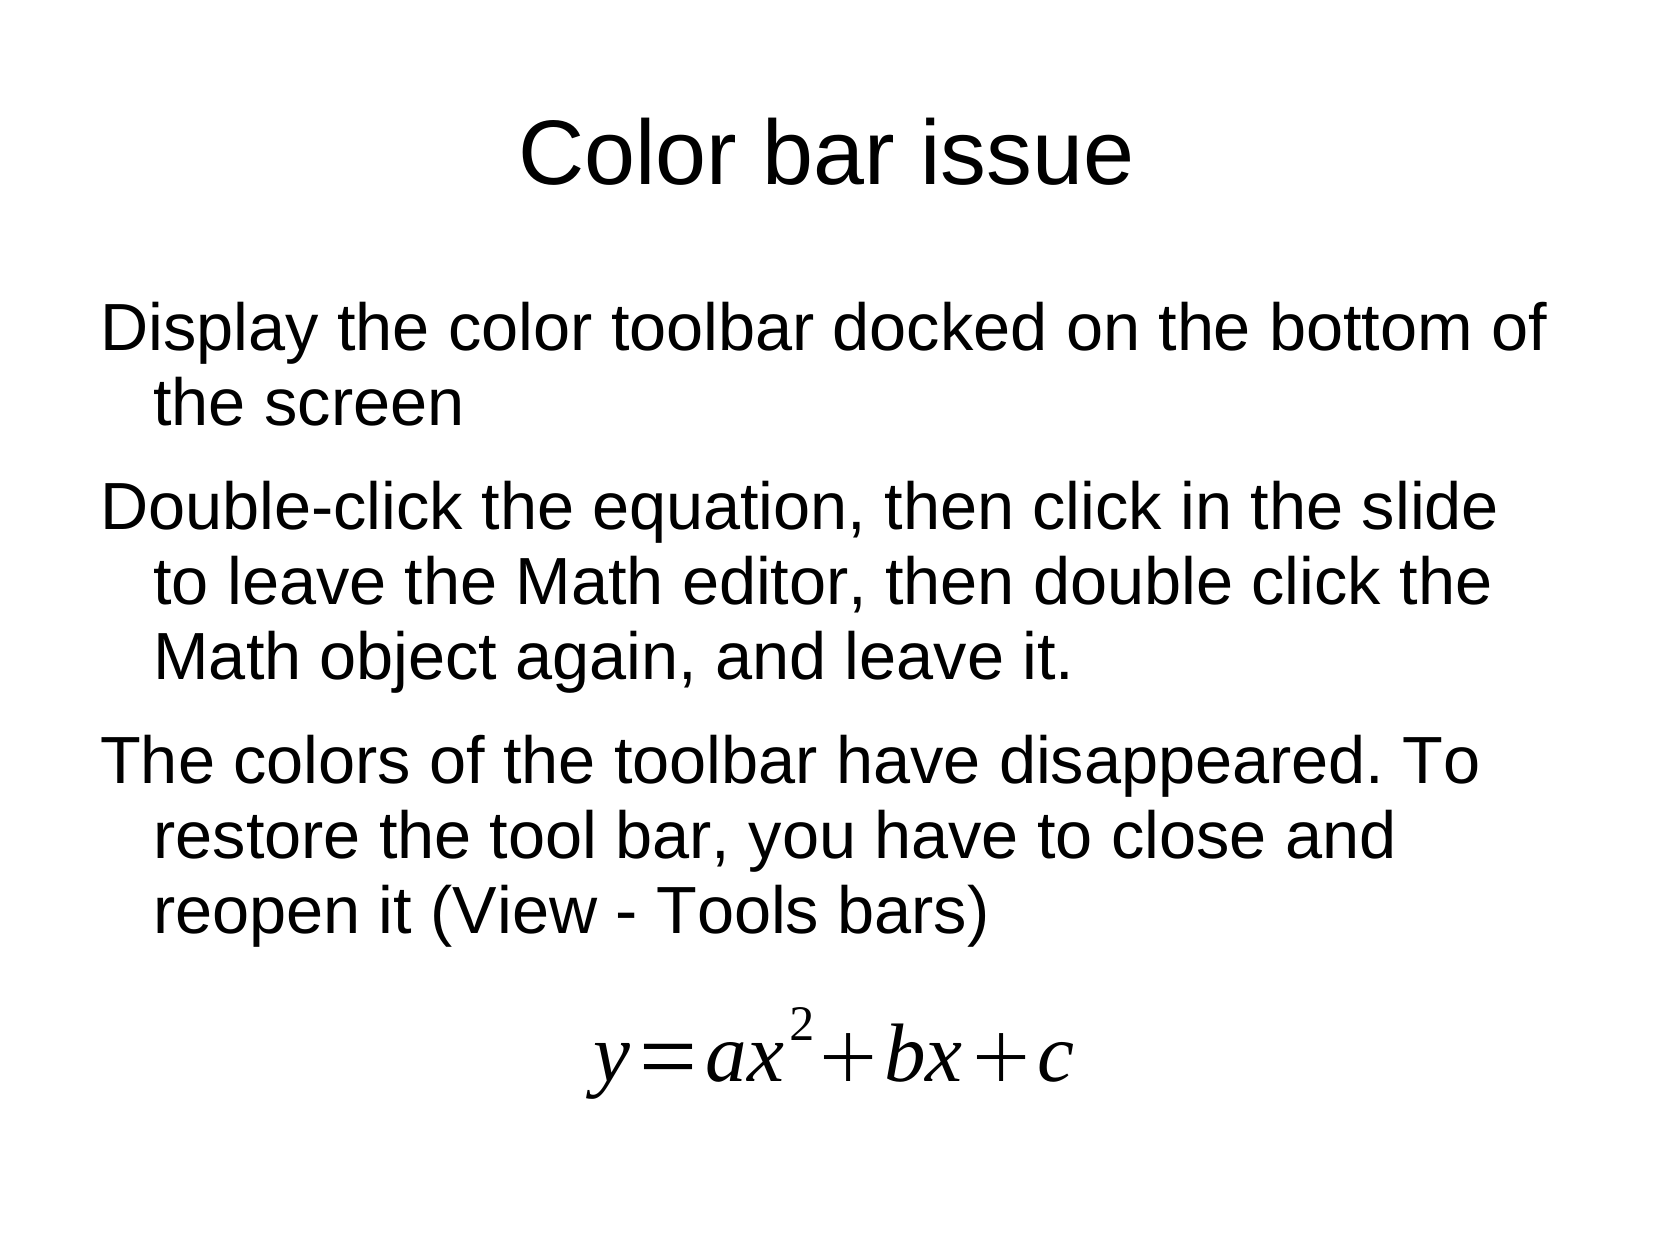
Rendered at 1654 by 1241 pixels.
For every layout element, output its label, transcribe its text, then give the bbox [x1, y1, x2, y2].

title Color bar issue [82, 49, 1571, 257]
list Display the color toolbar docked on the bottom of the screen Double-click the equation, then click in the slide to leave the Math editor, then double click the Math object again, and leave it. The colors of the toolbar have disappeared. To restore the tool bar, you have to close and reopen it (View - Tools bars) [82, 290, 1571, 1109]
chart [582, 995, 1075, 1101]
